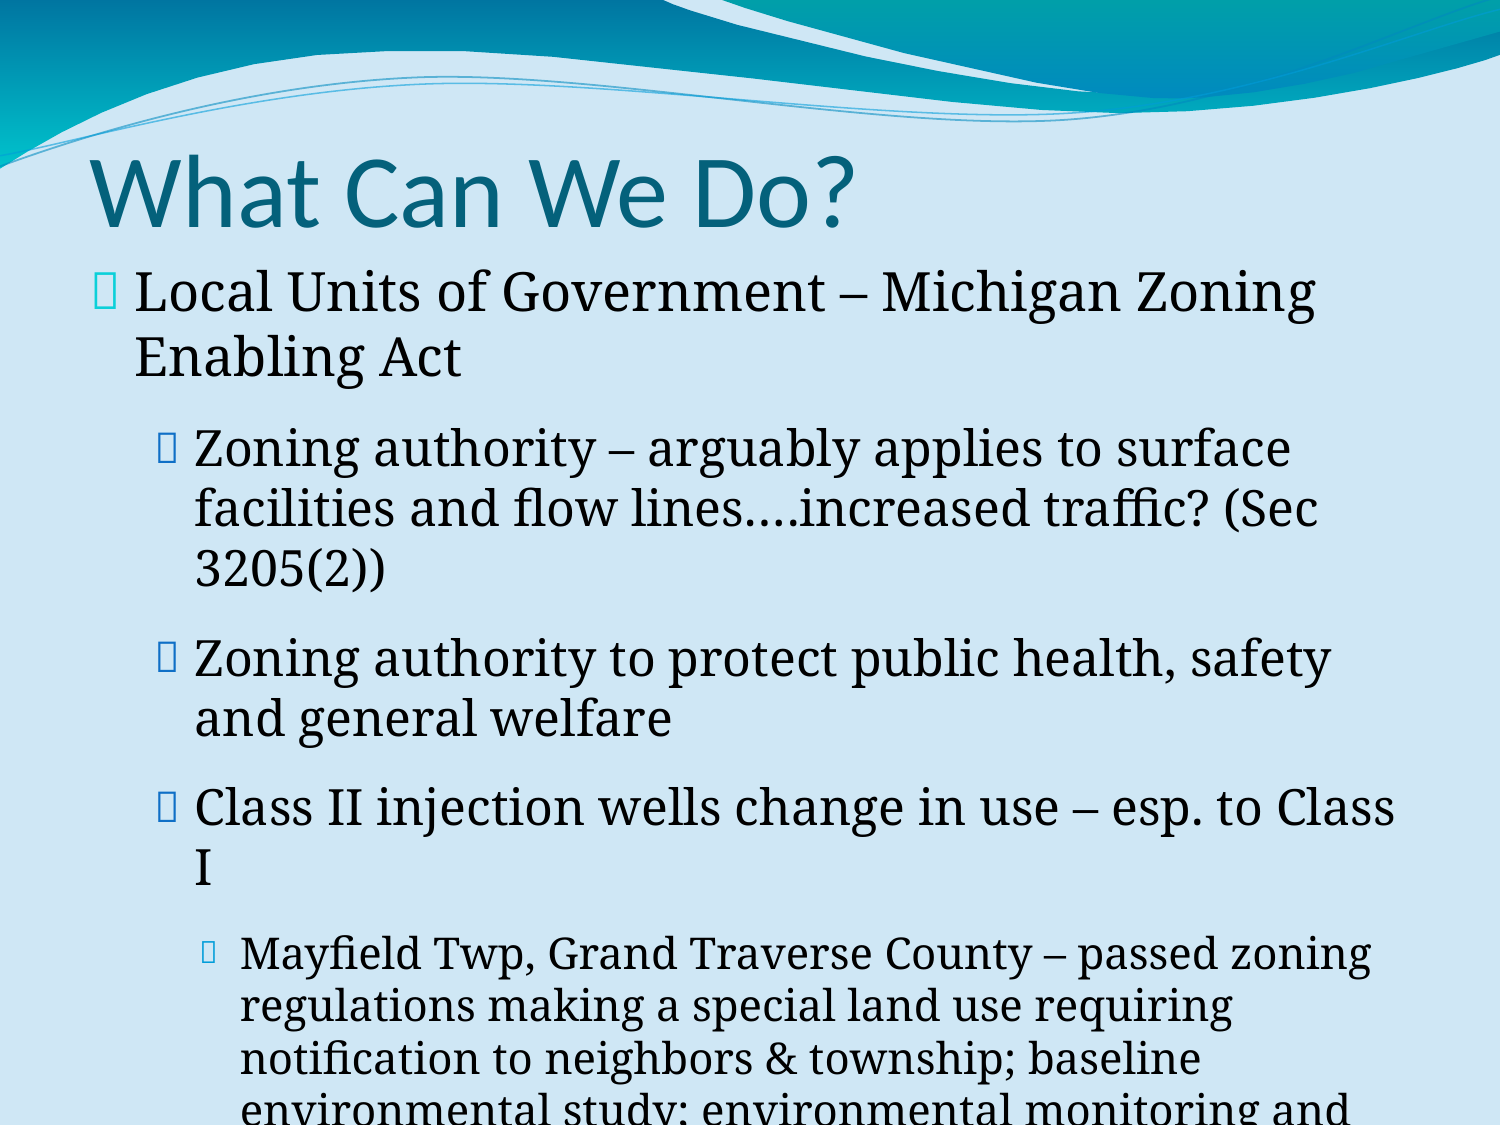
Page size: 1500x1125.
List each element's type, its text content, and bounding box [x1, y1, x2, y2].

title What Can We Do? [75, 115, 1425, 238]
list Local Units of Government – Michigan Zoning Enabling Act Zoning authority – arguably applies to surface facilities and flow lines….increased traffic? (Sec 3205(2)) Zoning authority to protect public health, safety and general welfare Class II injection wells change in use – esp. to Class I Mayfield Twp, Grand Traverse County – passed zoning regulations making a special land use requiring notification to neighbors & township; baseline environmental study; environmental monitoring and reporting; compliance with SLU standards (setbacks, noise, harmonious in its setting) [75, 249, 1425, 1038]
